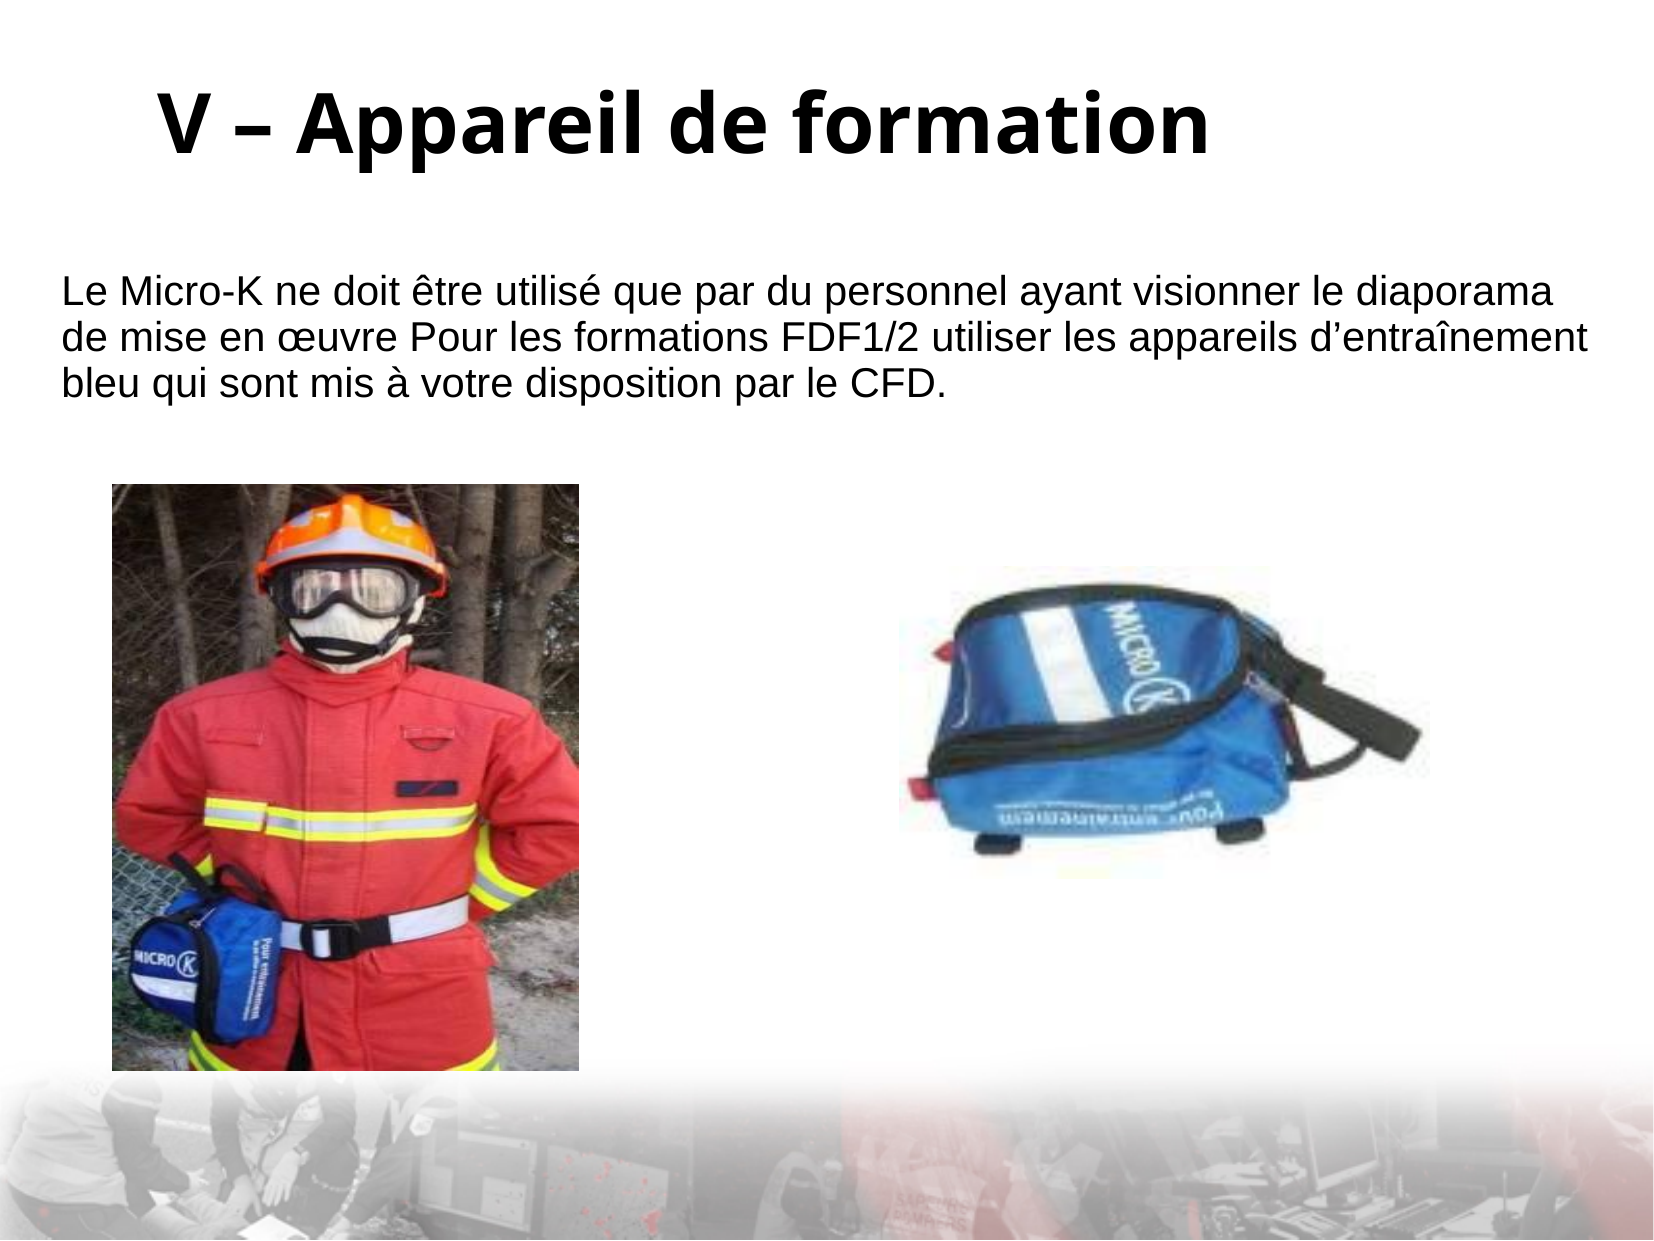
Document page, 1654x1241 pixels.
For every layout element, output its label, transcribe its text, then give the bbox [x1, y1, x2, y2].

text_box Le Micro-K ne doit être utilisé que par du personnel ayant visionner le diaporama de mise en œuvre Pour les formations FDF1/2 utiliser les appareils d’entraînement bleu qui sont mis à votre disposition par le CFD. [46, 259, 1619, 415]
title V – Appareil de formation [82, 40, 1571, 201]
picture [0, 0, 1654, 1240]
